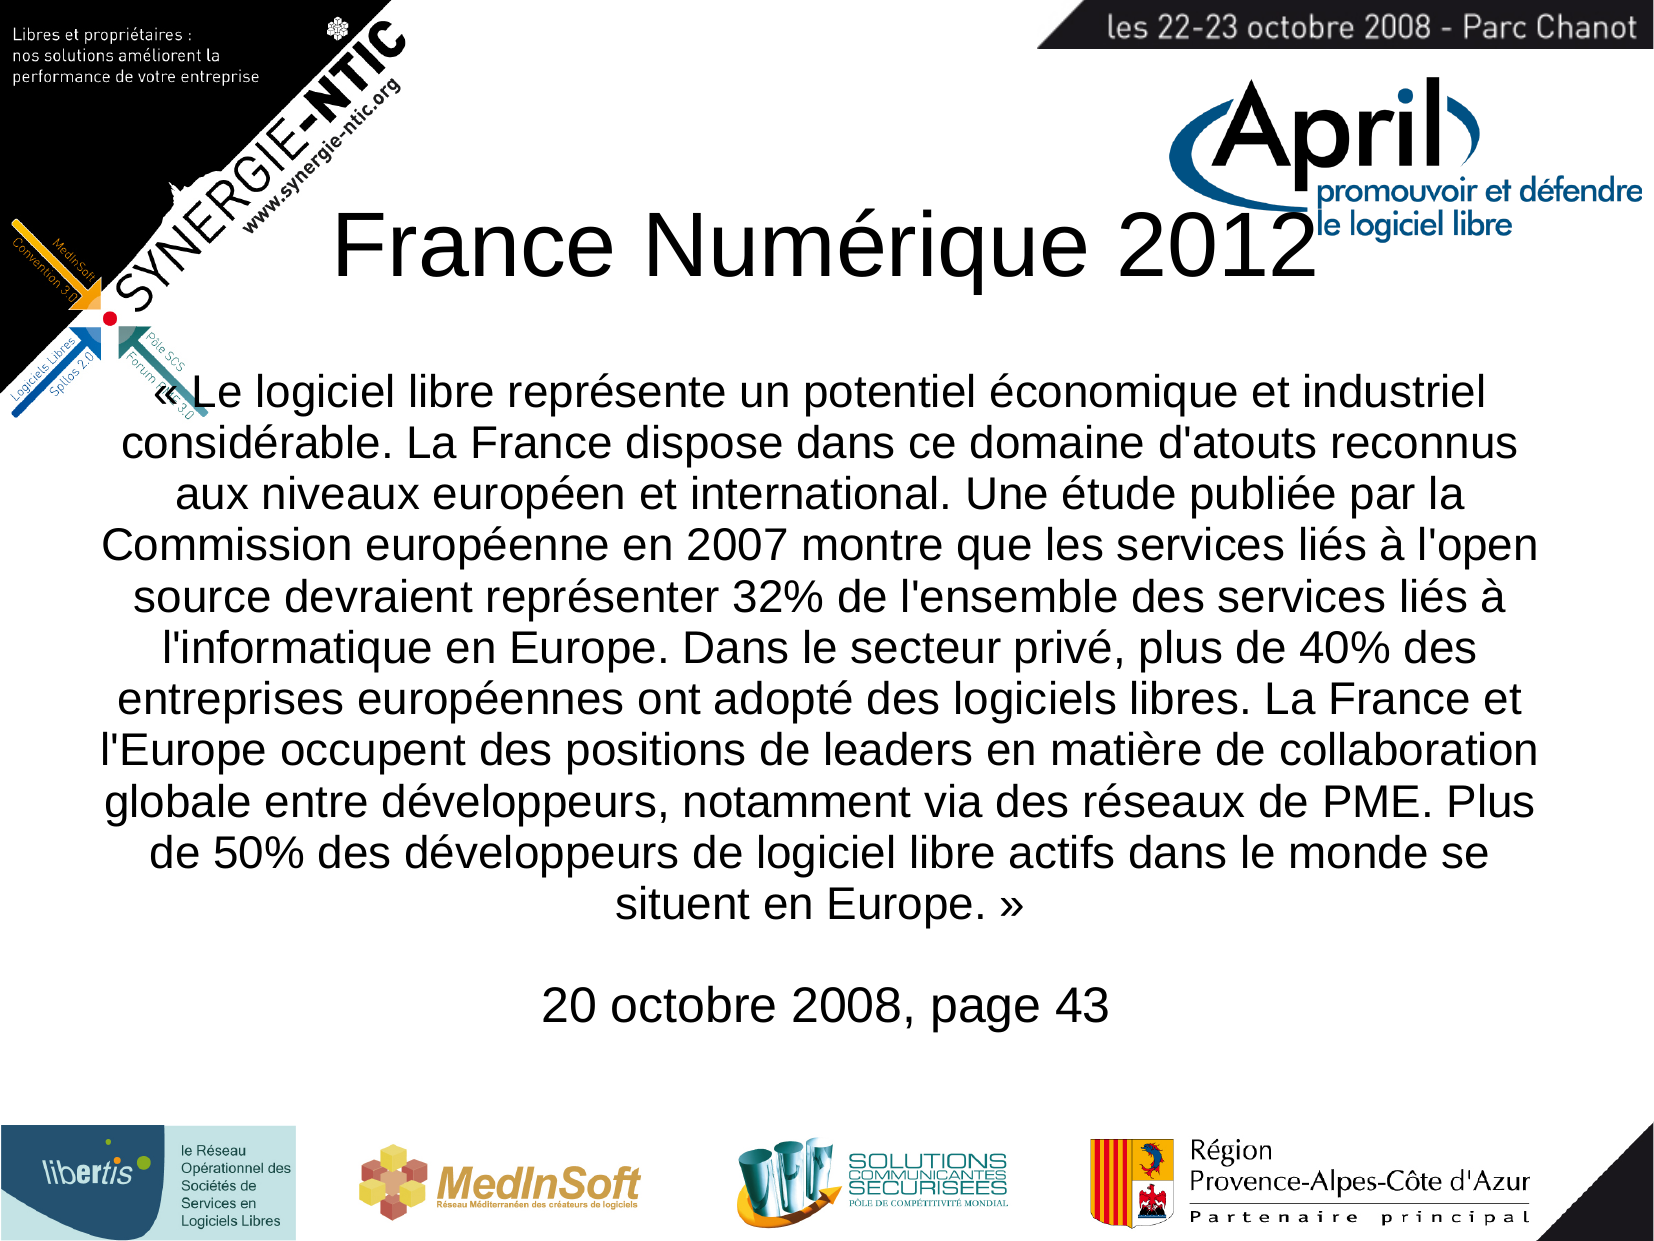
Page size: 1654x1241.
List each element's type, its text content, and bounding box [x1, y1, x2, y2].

subtitle « Le logiciel libre représente un potentiel économique et industriel considérable. La France dispose dans ce domaine d'atouts reconnus aux niveaux européen et international. Une étude publiée par la Commission européenne en 2007 montre que les services liés à l'open source devraient représenter 32% de l'ensemble des services liés à l'informatique en Europe. Dans le secteur privé, plus de 40% des entreprises européennes ont adopté des logiciels libres. La France et l'Europe occupent des positions de leaders en matière de collaboration globale entre développeurs, notamment via des réseaux de PME. Plus de 50% des développeurs de logiciel libre actifs dans le monde se situent en Europe. » 20 octobre 2008, page 43 [82, 297, 1571, 1102]
picture [354, 1139, 650, 1227]
picture [1169, 58, 1642, 250]
picture [0, 1125, 296, 1241]
picture [1081, 1121, 1654, 1241]
picture [1037, 0, 1654, 49]
picture [0, 0, 414, 429]
title France Numérique 2012 [82, 6, 1571, 297]
picture [726, 1130, 1022, 1235]
